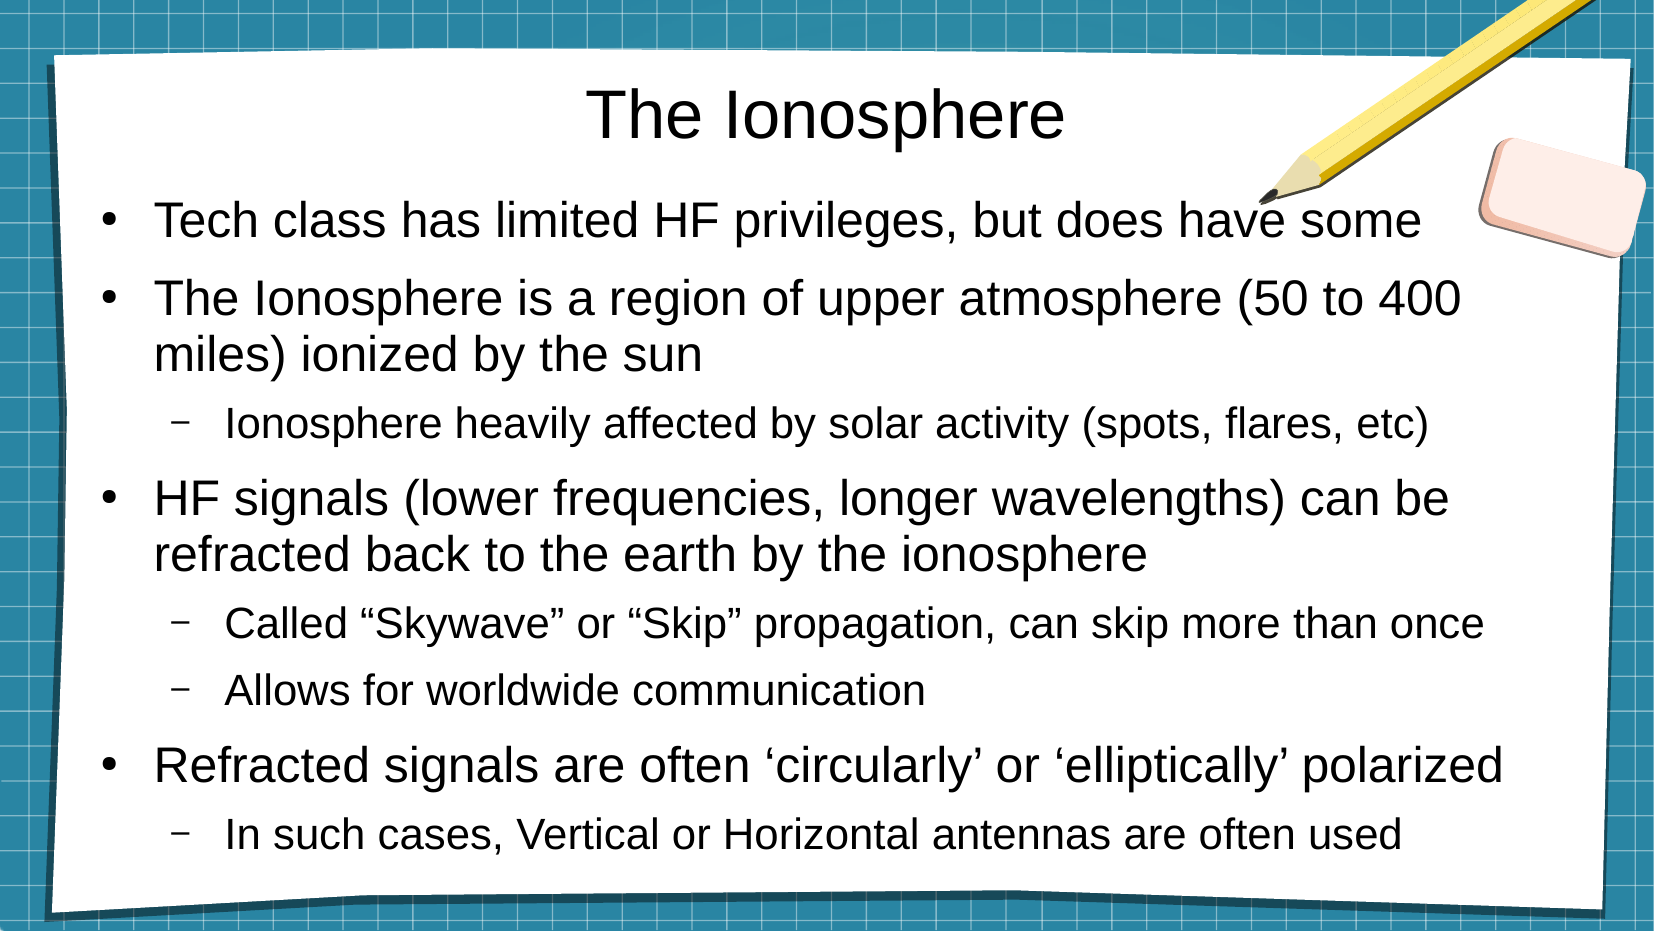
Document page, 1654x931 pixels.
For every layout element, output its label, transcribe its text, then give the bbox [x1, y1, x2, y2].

list Tech class has limited HF privileges, but does have some The Ionosphere is a region of upper atmosphere (50 to 400 miles) ionized by the sun Ionosphere heavily affected by solar activity (spots, flares, etc) HF signals (lower frequencies, longer wavelengths) can be refracted back to the earth by the ionosphere Called “Skywave” or “Skip” propagation, can skip more than once Allows for worldwide communication Refracted signals are often ‘circularly’ or ‘elliptically’ polarized In such cases, Vertical or Horizontal antennas are often used [82, 192, 1571, 863]
title The Ionosphere [82, 37, 1571, 192]
